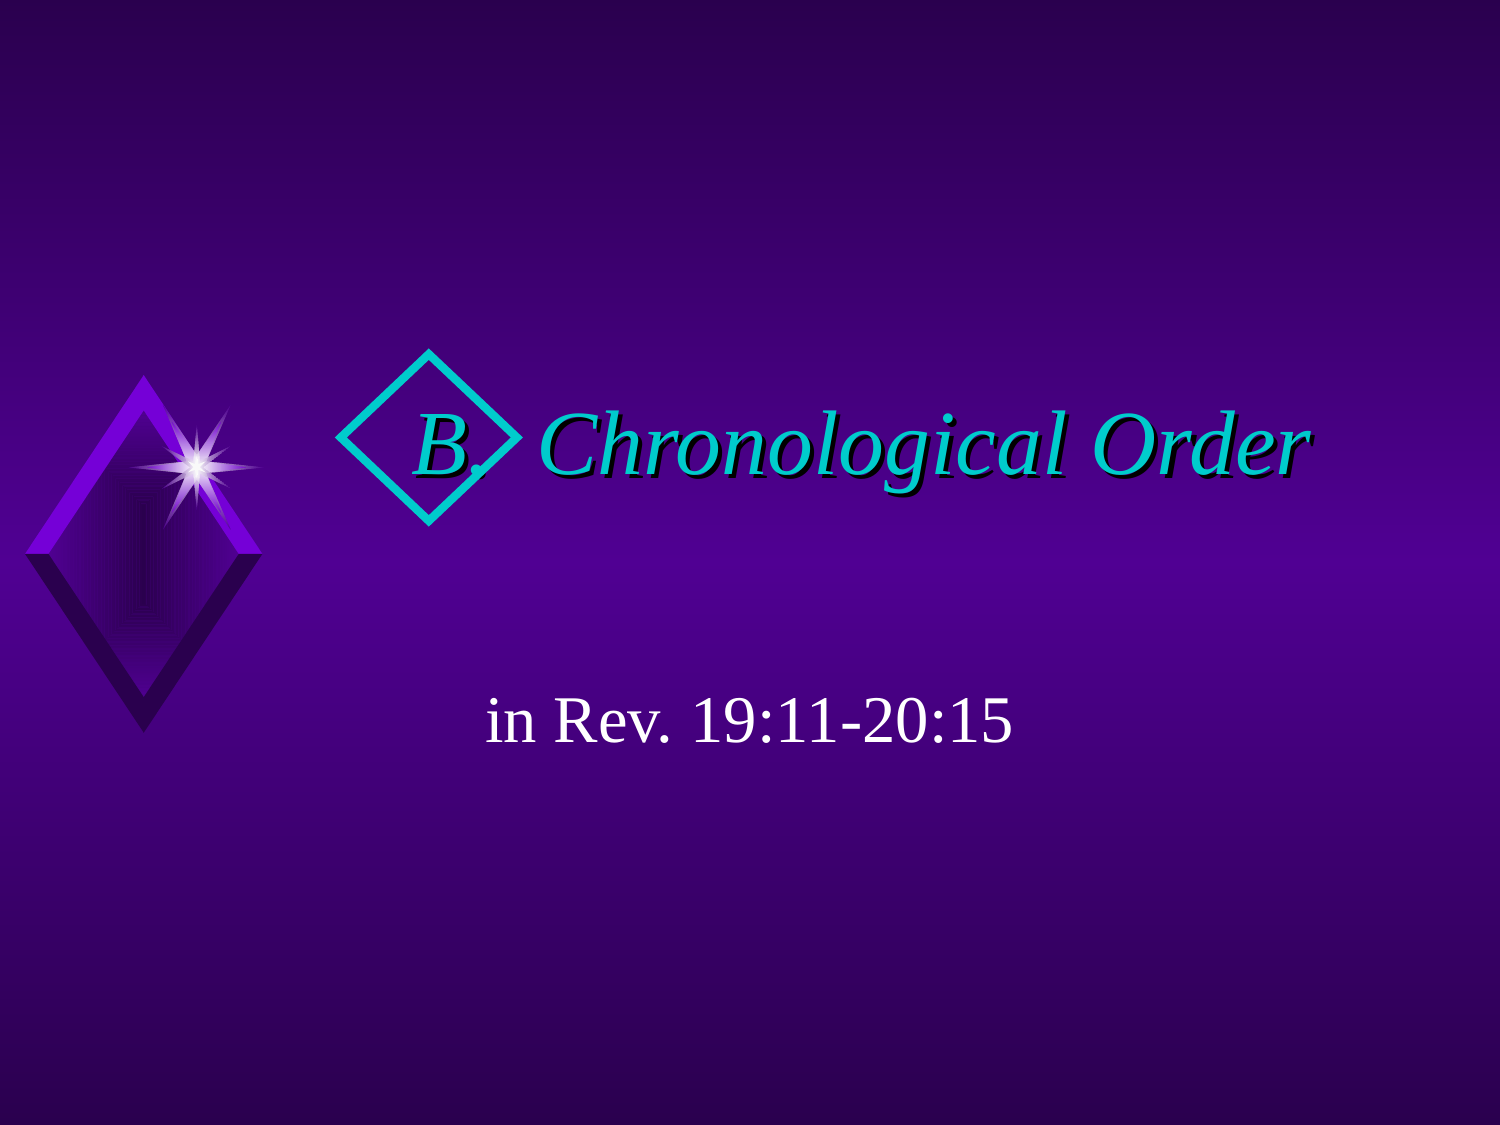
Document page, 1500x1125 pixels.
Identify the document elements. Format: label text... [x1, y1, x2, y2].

title B. Chronological Order [348, 361, 510, 514]
title B. Chronological Order [224, 349, 1500, 538]
subtitle in Rev. 19:11-20:15 [225, 675, 1276, 963]
